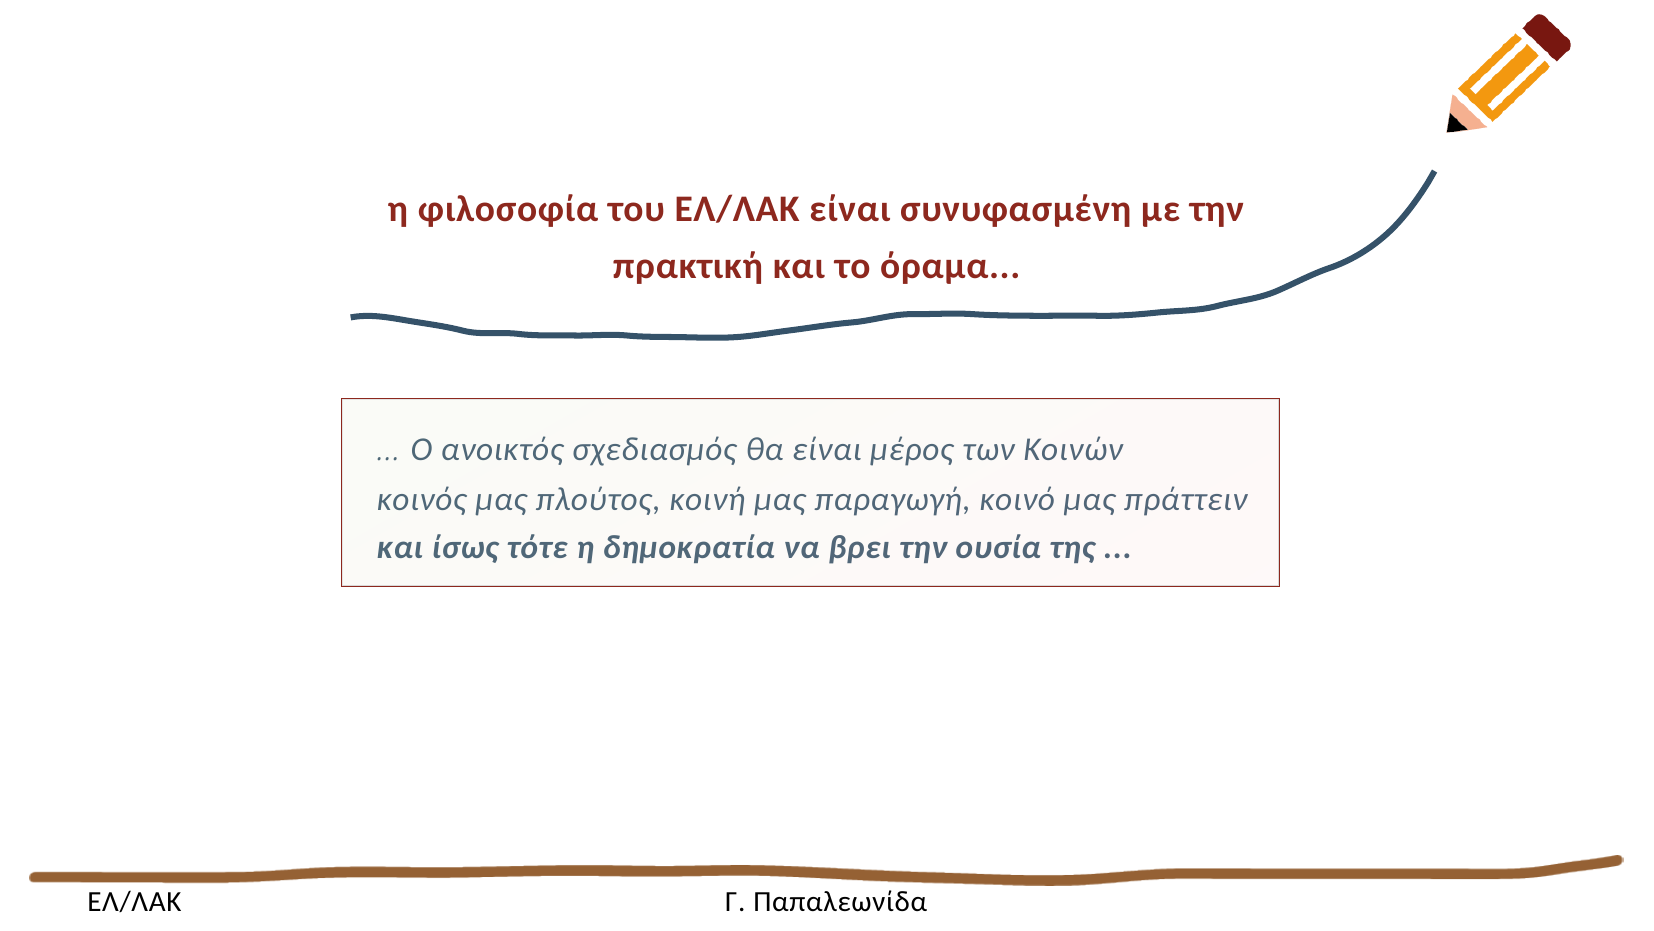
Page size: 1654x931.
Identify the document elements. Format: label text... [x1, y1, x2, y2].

text_box Γ. Παπαλεωνίδα [560, 885, 1092, 930]
text_box ΕΛ/ΛΑΚ [87, 885, 471, 930]
text_box η φιλοσοφία του ΕΛ/ΛΑΚ είναι συνυφασμένη με την πρακτική και το όραμα... [367, 167, 1268, 296]
text_box [341, 398, 1280, 587]
picture [29, 855, 1624, 886]
picture [1446, 14, 1571, 133]
